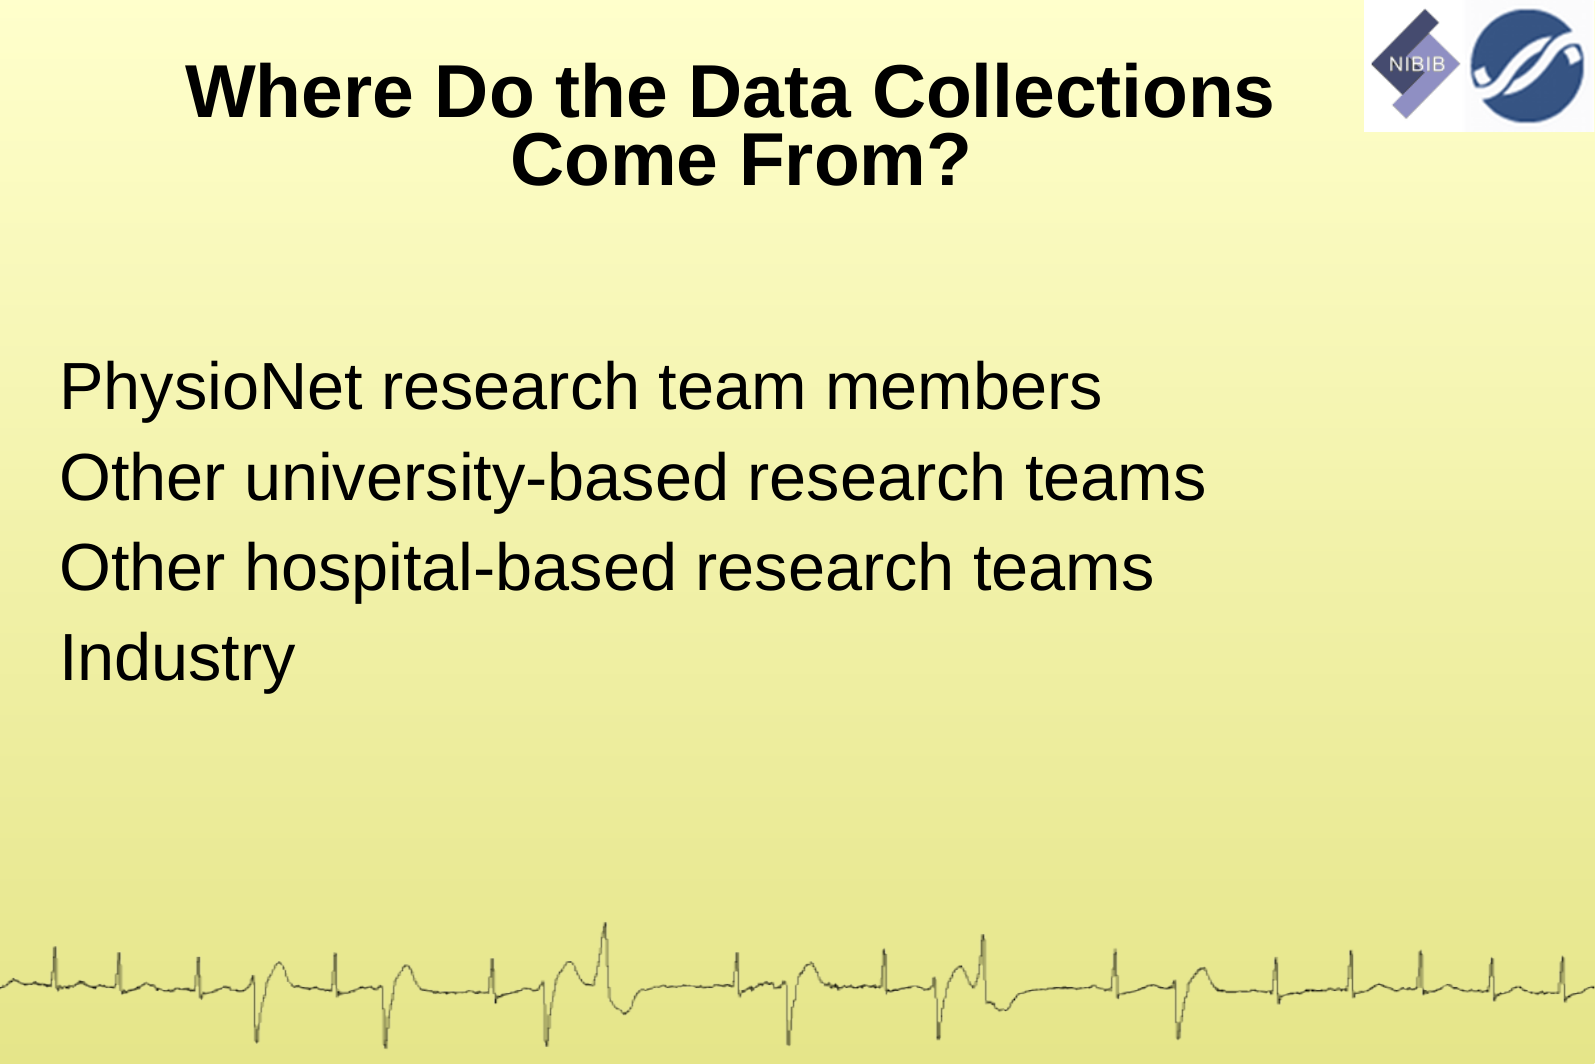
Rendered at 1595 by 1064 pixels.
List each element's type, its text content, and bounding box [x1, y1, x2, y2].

list PhysioNet research team members Other university-based research teams Other hospital-based research teams Industry [41, 361, 1522, 791]
picture [1364, 0, 1595, 132]
title Where Do the Data Collections Come From? [0, 42, 1478, 220]
picture [0, 913, 1595, 1064]
